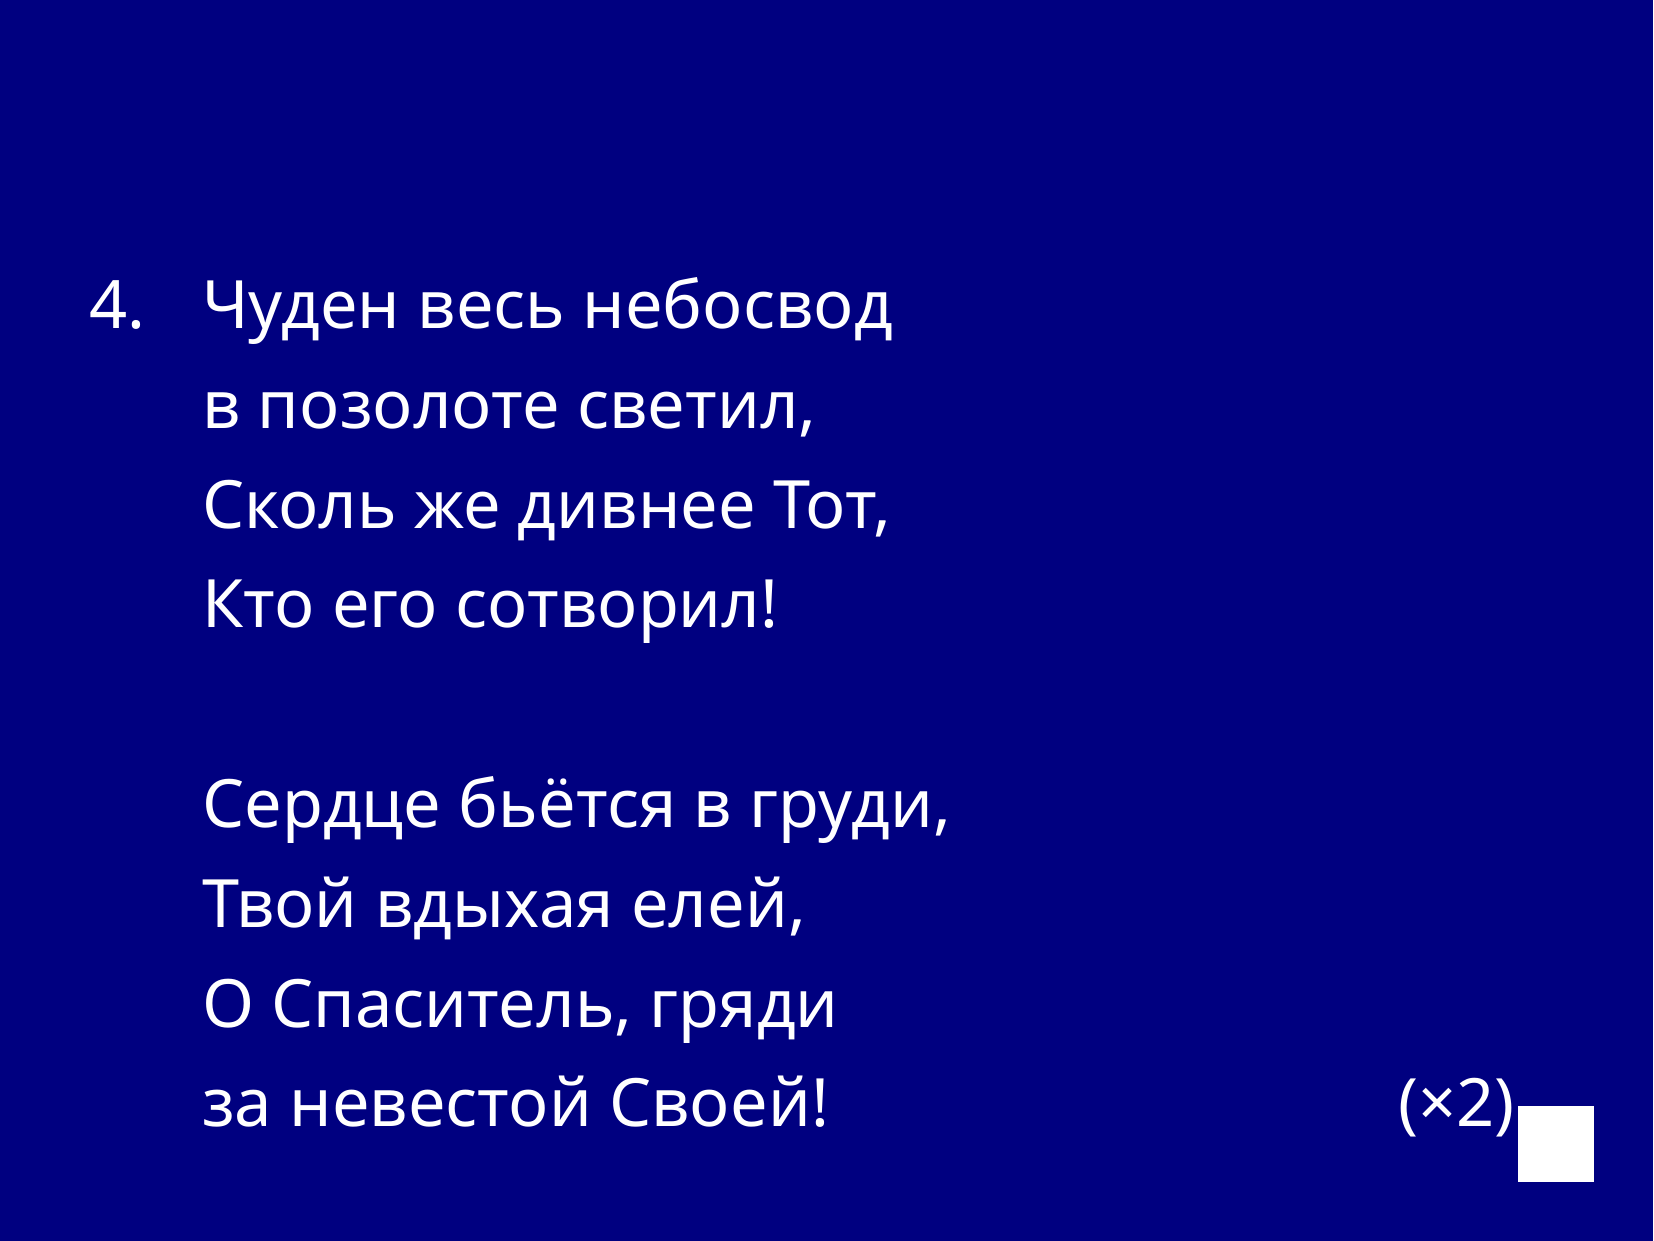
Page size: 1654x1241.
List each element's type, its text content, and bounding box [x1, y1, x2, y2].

text_box 4. Чуден весь небосвод в позолоте светил, Сколь же дивнее Тот, Кто его сотворил! Сердце бьётся в груди, Твой вдыхая елей, О Спаситель, гряди за невестой Своей! (×2) [75, 150, 1576, 1163]
text_box [1518, 1106, 1594, 1182]
